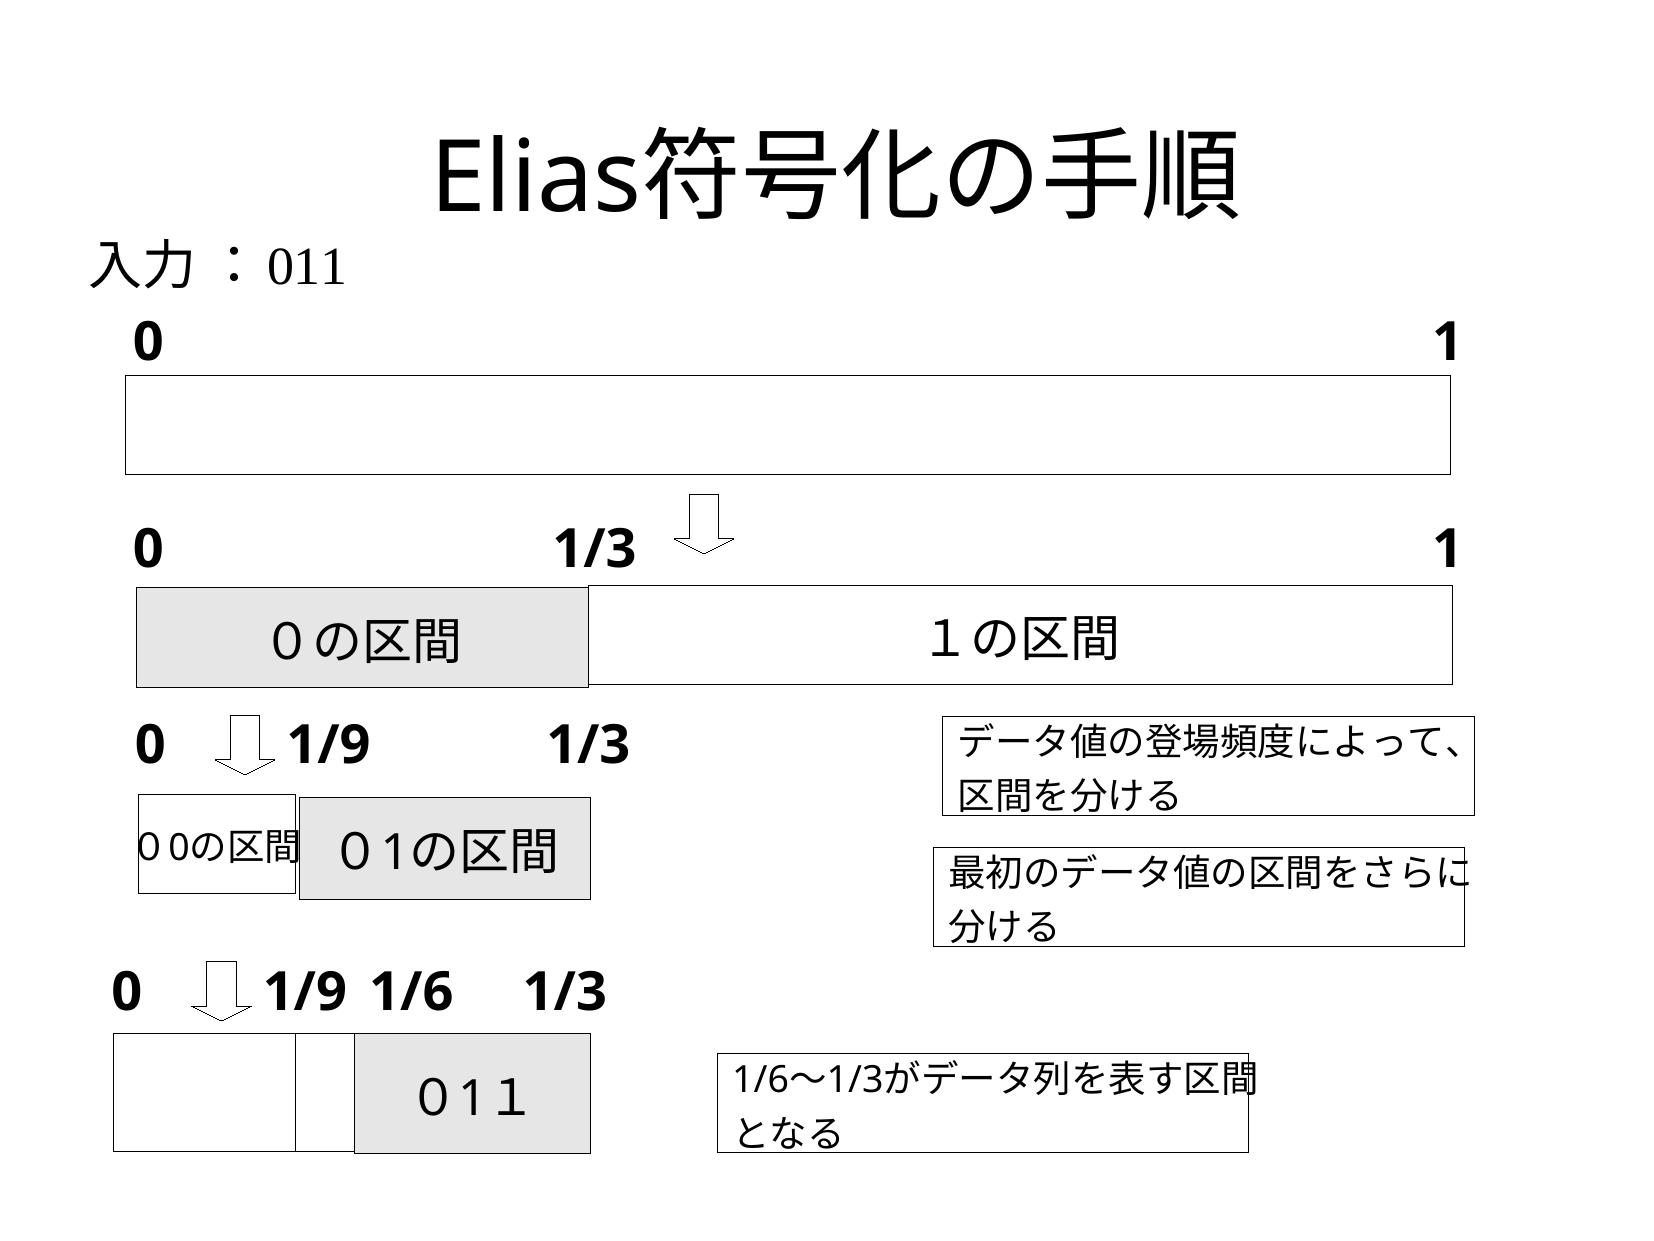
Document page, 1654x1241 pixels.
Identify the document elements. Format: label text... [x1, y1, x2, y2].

text_box [674, 494, 734, 554]
text_box 1 [1417, 295, 1475, 365]
text_box 0 [118, 501, 176, 572]
text_box 1/9 [248, 944, 354, 1014]
text_box 1/3 [531, 698, 644, 768]
text_box 0 [96, 944, 154, 1014]
text_box 1/9 [271, 698, 384, 768]
text_box [191, 961, 248, 1021]
text_box ０の区間 [136, 587, 589, 688]
text_box [215, 715, 271, 775]
text_box Elias符号化の手順 [415, 88, 1238, 204]
text_box 1/3 [507, 944, 621, 1014]
text_box ０1１ [354, 1033, 591, 1154]
chart [82, 236, 355, 297]
text_box 1/3 [537, 501, 650, 572]
text_box 1 [1417, 501, 1475, 572]
text_box １の区間 [588, 585, 1453, 685]
text_box 0 [118, 295, 176, 365]
text_box データ値の登場頻度によって、 区間を分ける [942, 716, 1475, 816]
text_box 最初のデータ値の区間をさらに 分ける [933, 847, 1465, 947]
text_box 1/6 [354, 944, 467, 1014]
text_box ０1の区間 [299, 797, 591, 900]
text_box ０0の区間 [138, 794, 296, 894]
text_box 0 [120, 698, 178, 768]
text_box [125, 375, 1451, 475]
text_box 1/6～1/3がデータ列を表す区間 となる [717, 1053, 1249, 1153]
